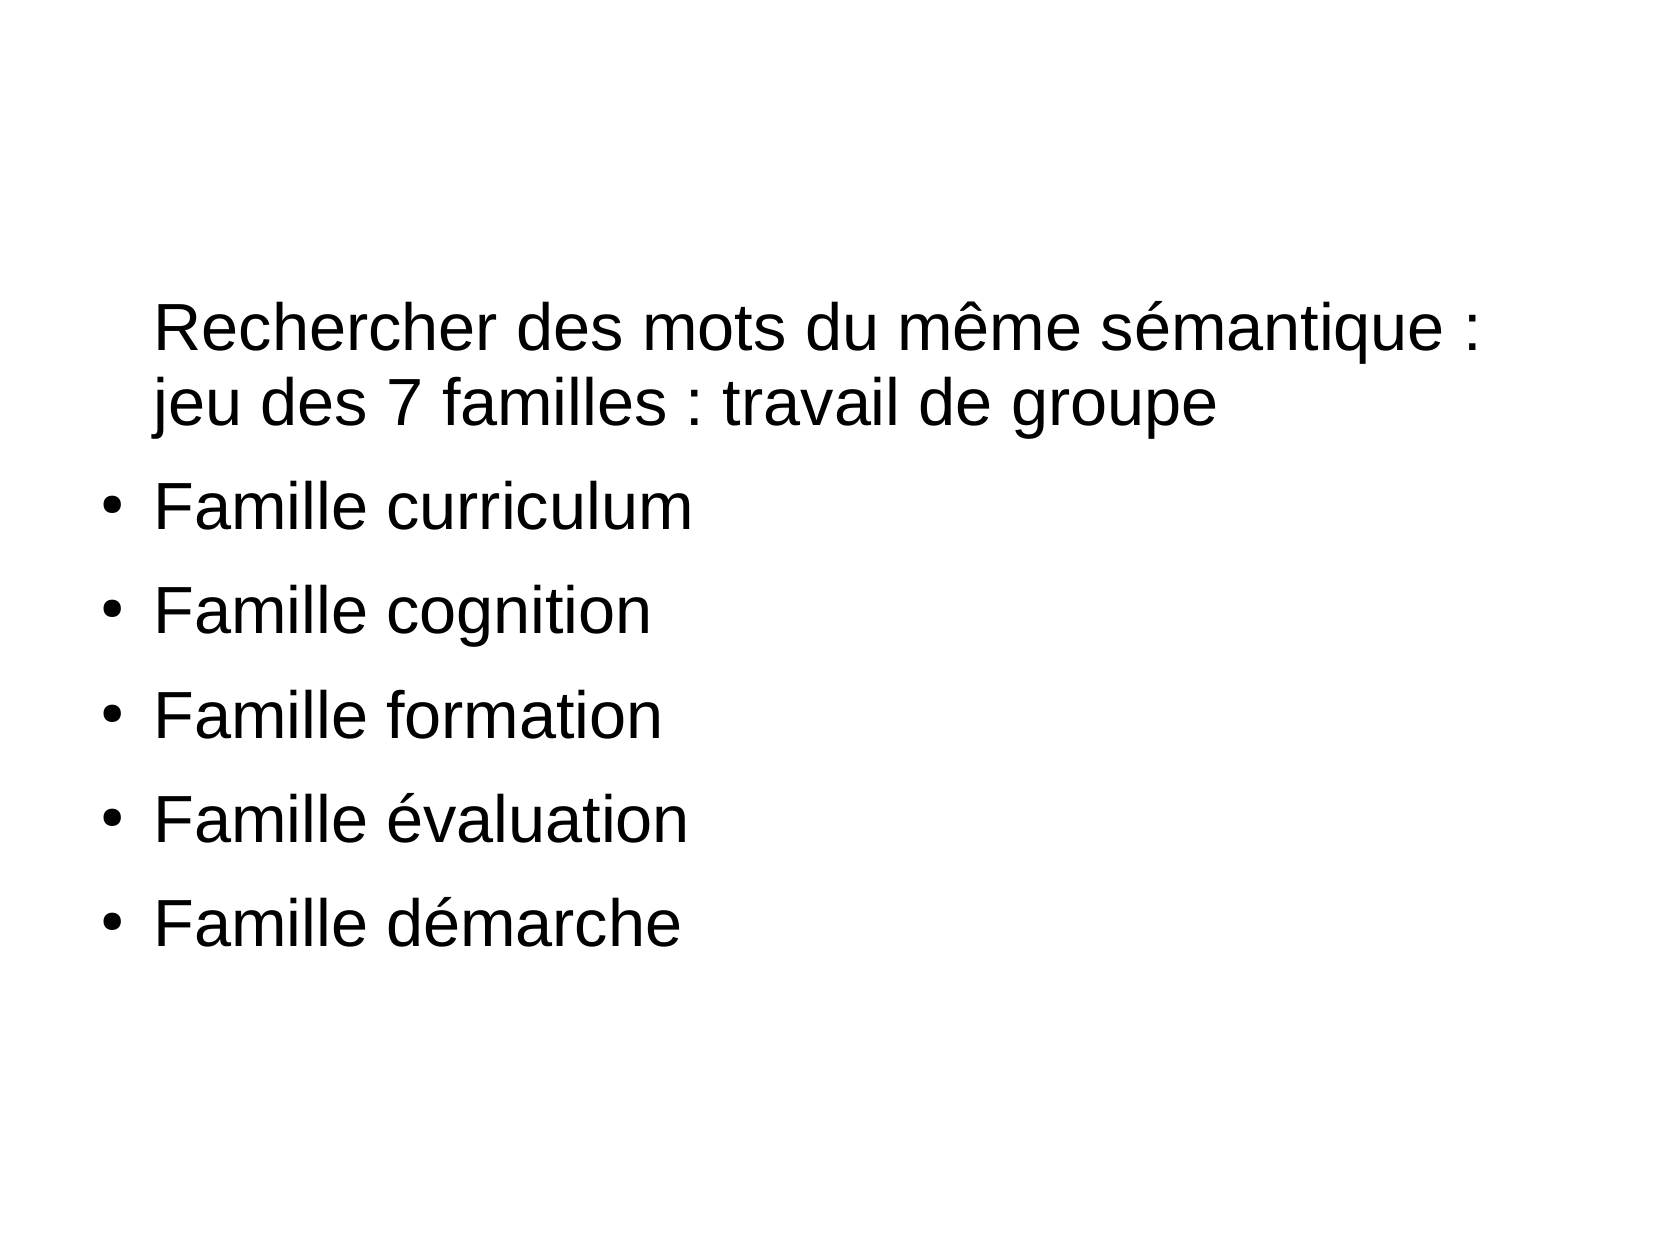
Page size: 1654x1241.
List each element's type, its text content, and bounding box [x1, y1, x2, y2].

list Rechercher des mots du même sémantique : jeu des 7 familles : travail de groupe Famille curriculum Famille cognition Famille formation Famille évaluation Famille démarche [82, 290, 1571, 1010]
